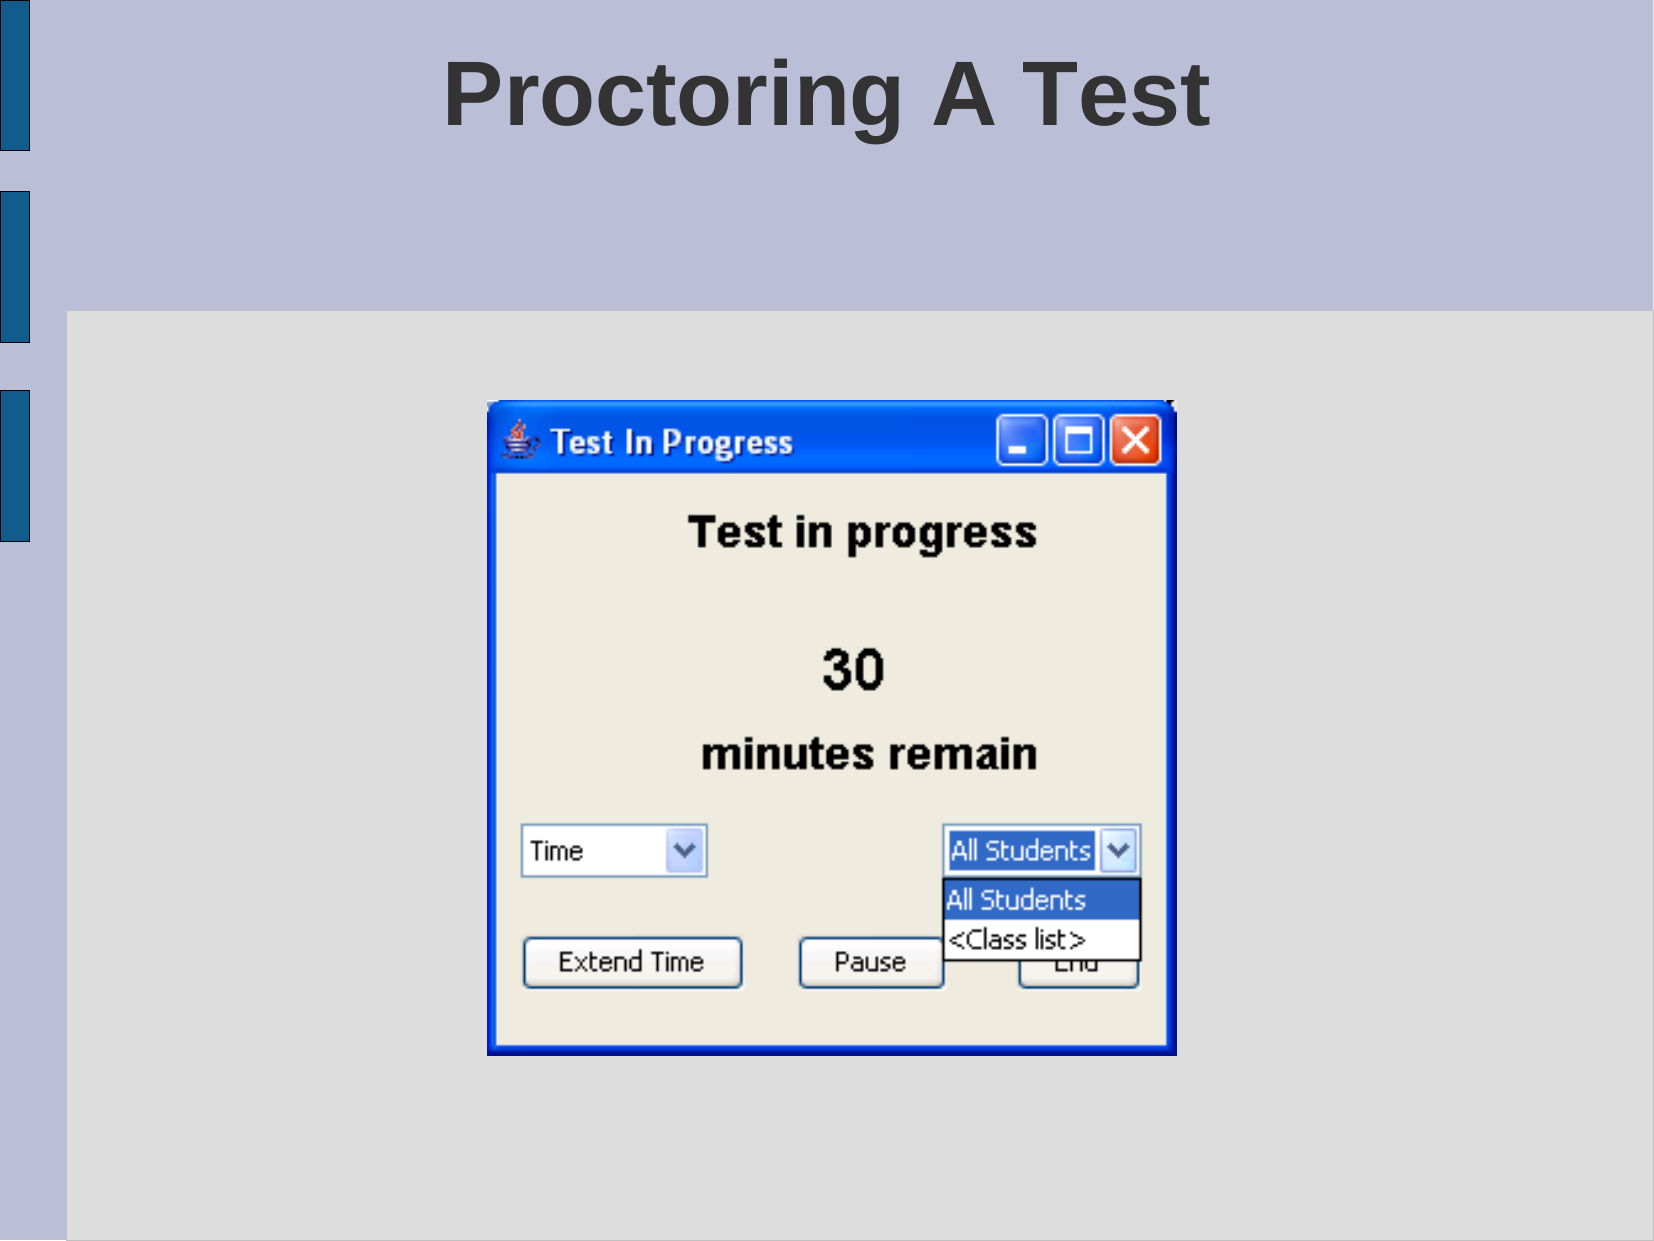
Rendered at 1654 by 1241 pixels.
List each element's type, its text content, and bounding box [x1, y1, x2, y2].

picture [487, 400, 1177, 1056]
title Proctoring A Test [121, 0, 1534, 188]
